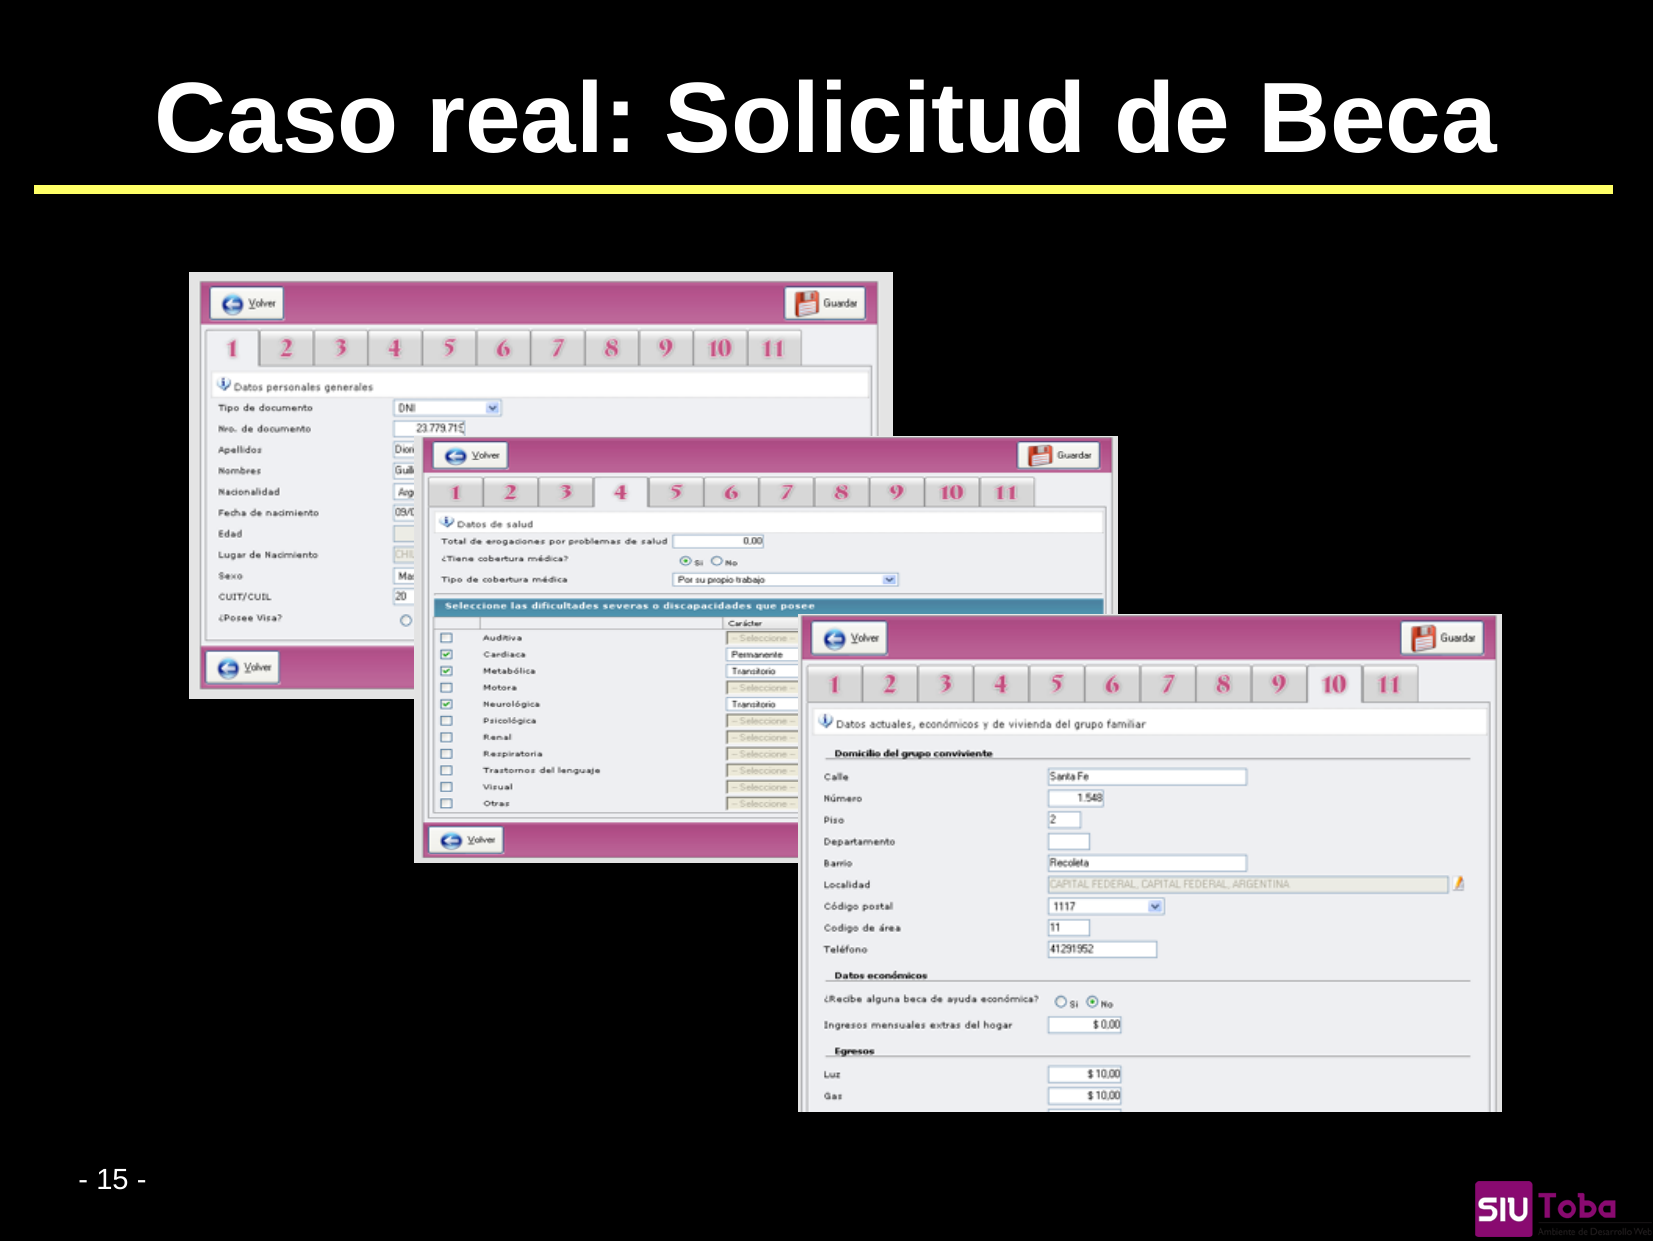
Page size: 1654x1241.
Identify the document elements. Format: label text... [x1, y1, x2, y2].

picture [1475, 1181, 1652, 1237]
title Caso real: Solicitud de Beca [58, 47, 1594, 188]
picture [189, 272, 1502, 1112]
